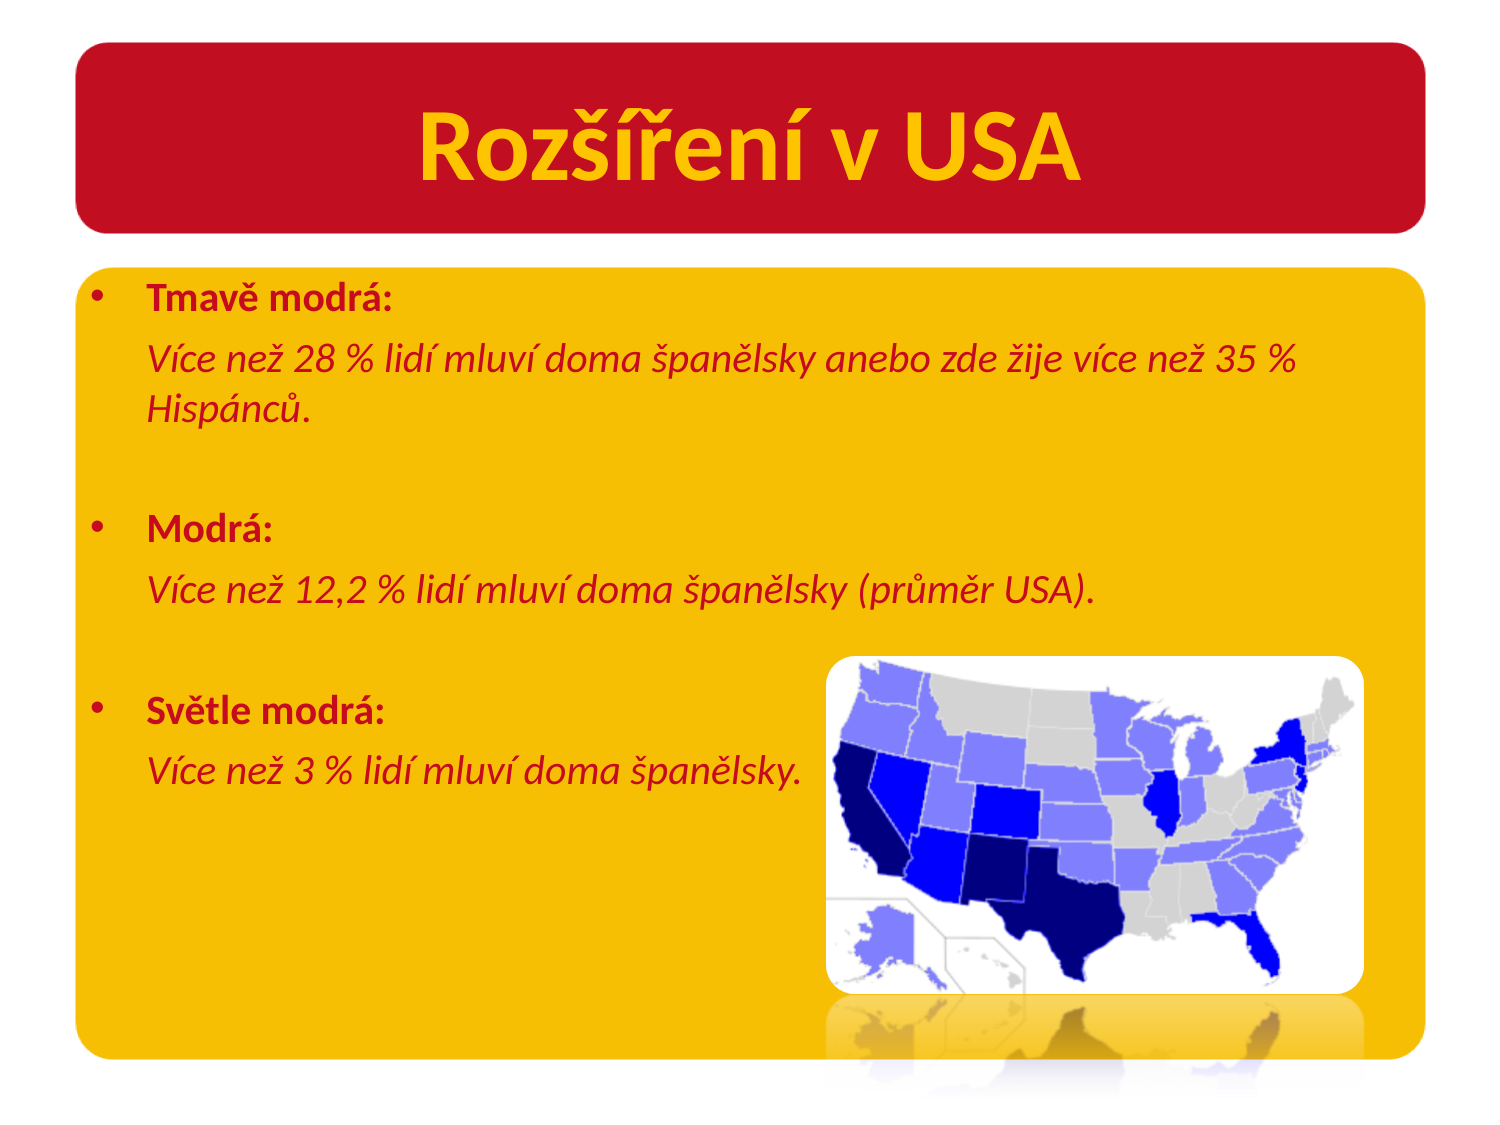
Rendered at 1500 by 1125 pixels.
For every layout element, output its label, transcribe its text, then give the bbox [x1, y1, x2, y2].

picture [73, 40, 1427, 235]
list Tmavě modrá: Více než 28 % lidí mluví doma španělsky anebo zde žije více než 35 % Hispánců. Modrá: Více než 12,2 % lidí mluví doma španělsky (průměr USA). Světle modrá: Více než 3 % lidí mluví doma španělsky. [75, 262, 1426, 1059]
title Rozšíření v USA [75, 45, 1426, 233]
picture [73, 265, 1427, 1125]
